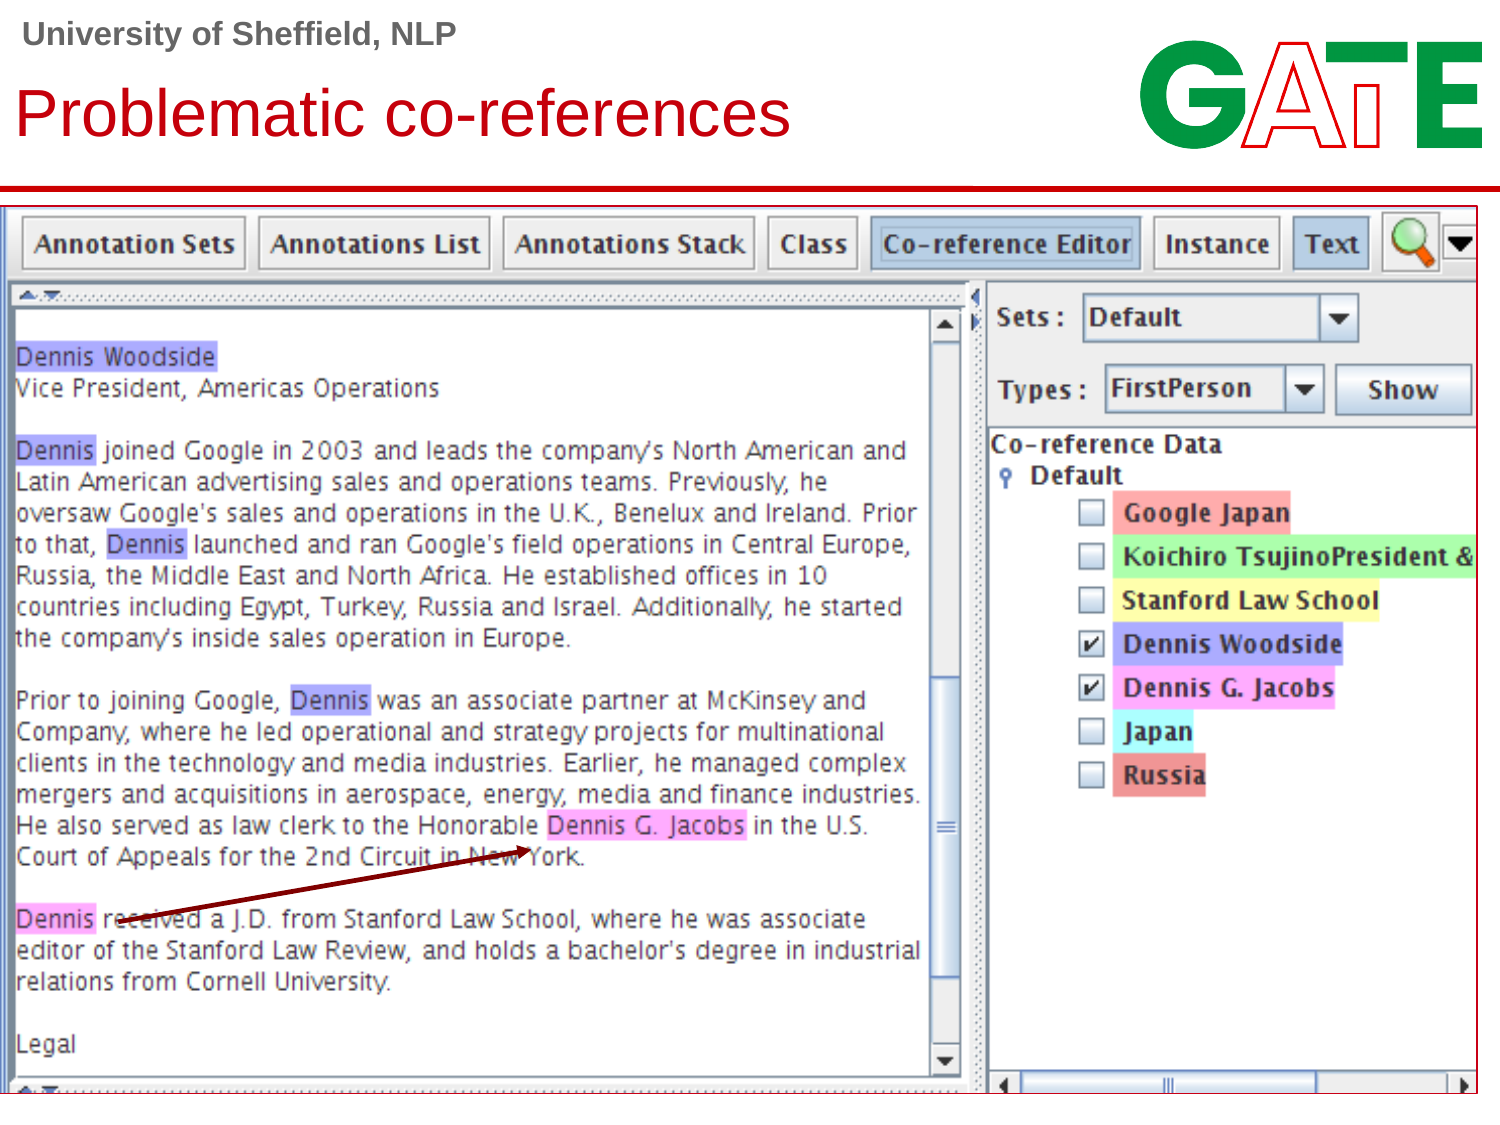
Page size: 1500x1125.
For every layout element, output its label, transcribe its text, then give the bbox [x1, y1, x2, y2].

picture [0, 206, 1477, 1093]
title Problematic co-references [0, 4, 1241, 205]
picture [1241, 23, 1489, 166]
